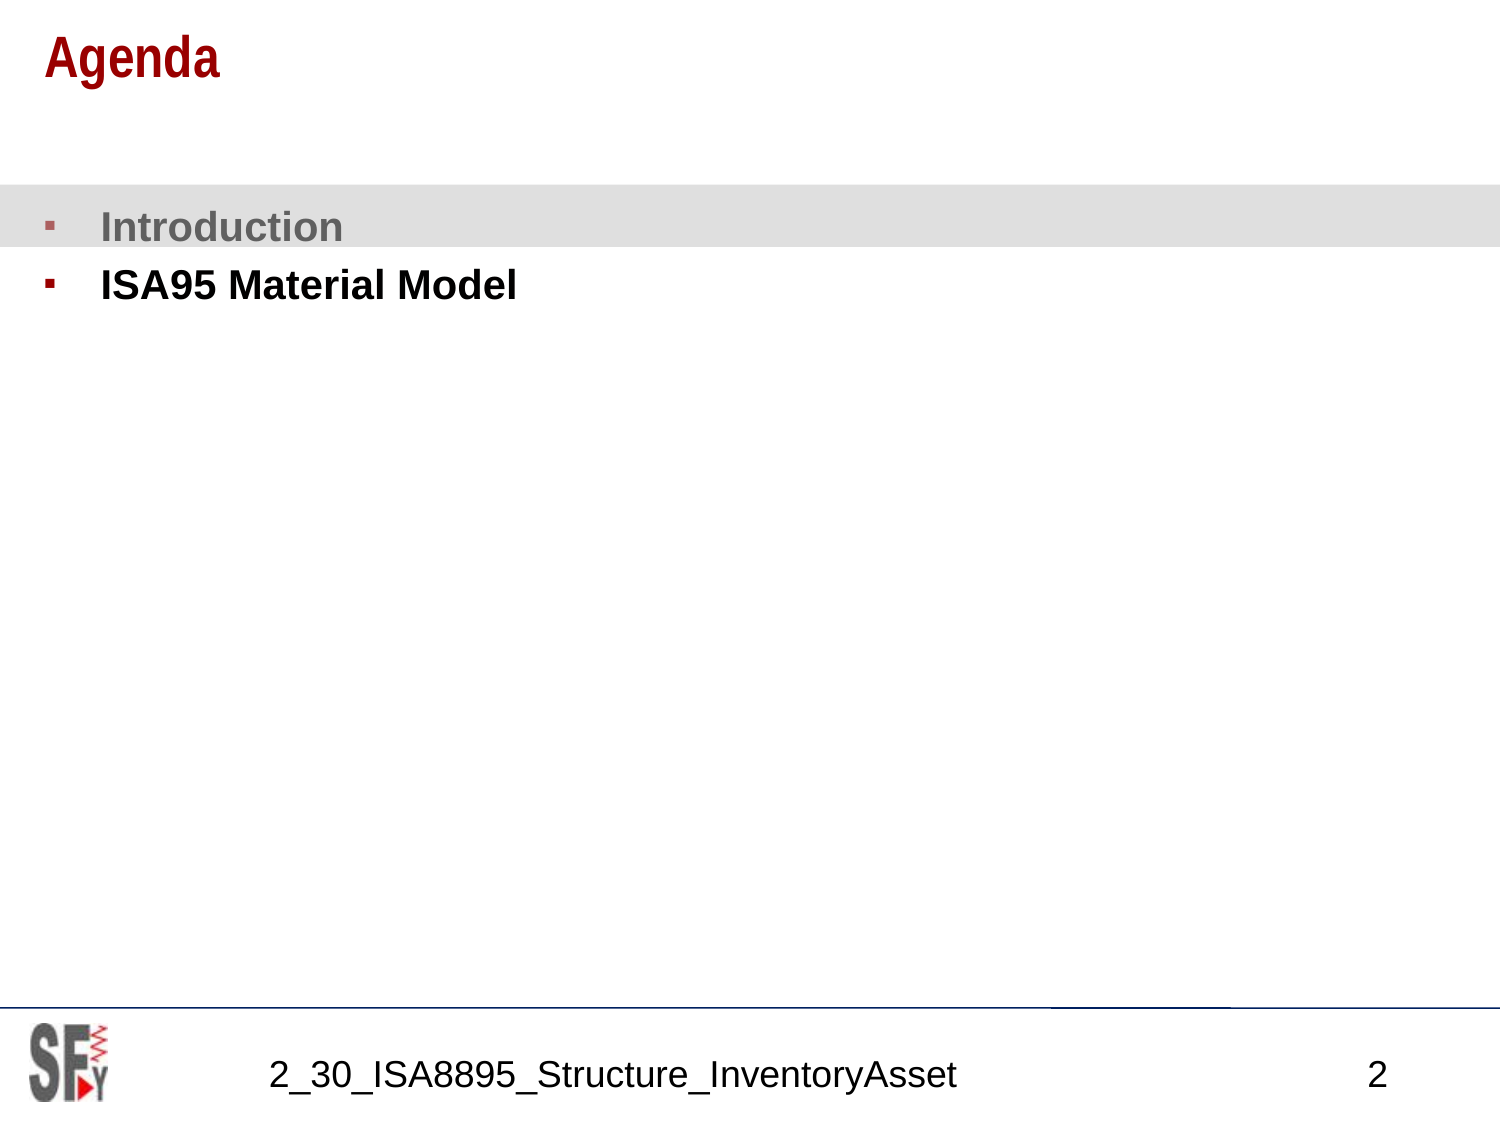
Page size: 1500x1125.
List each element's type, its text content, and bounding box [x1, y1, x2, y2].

text_box [0, 184, 1500, 247]
footer 2_30_ISA8895_Structure_InventoryAsset [253, 1034, 1336, 1103]
slide_number <numéro> [1352, 1034, 1490, 1103]
picture [29, 1023, 108, 1102]
title Agenda [29, 12, 1471, 138]
list Introduction ISA95 Material Model [29, 247, 1471, 988]
